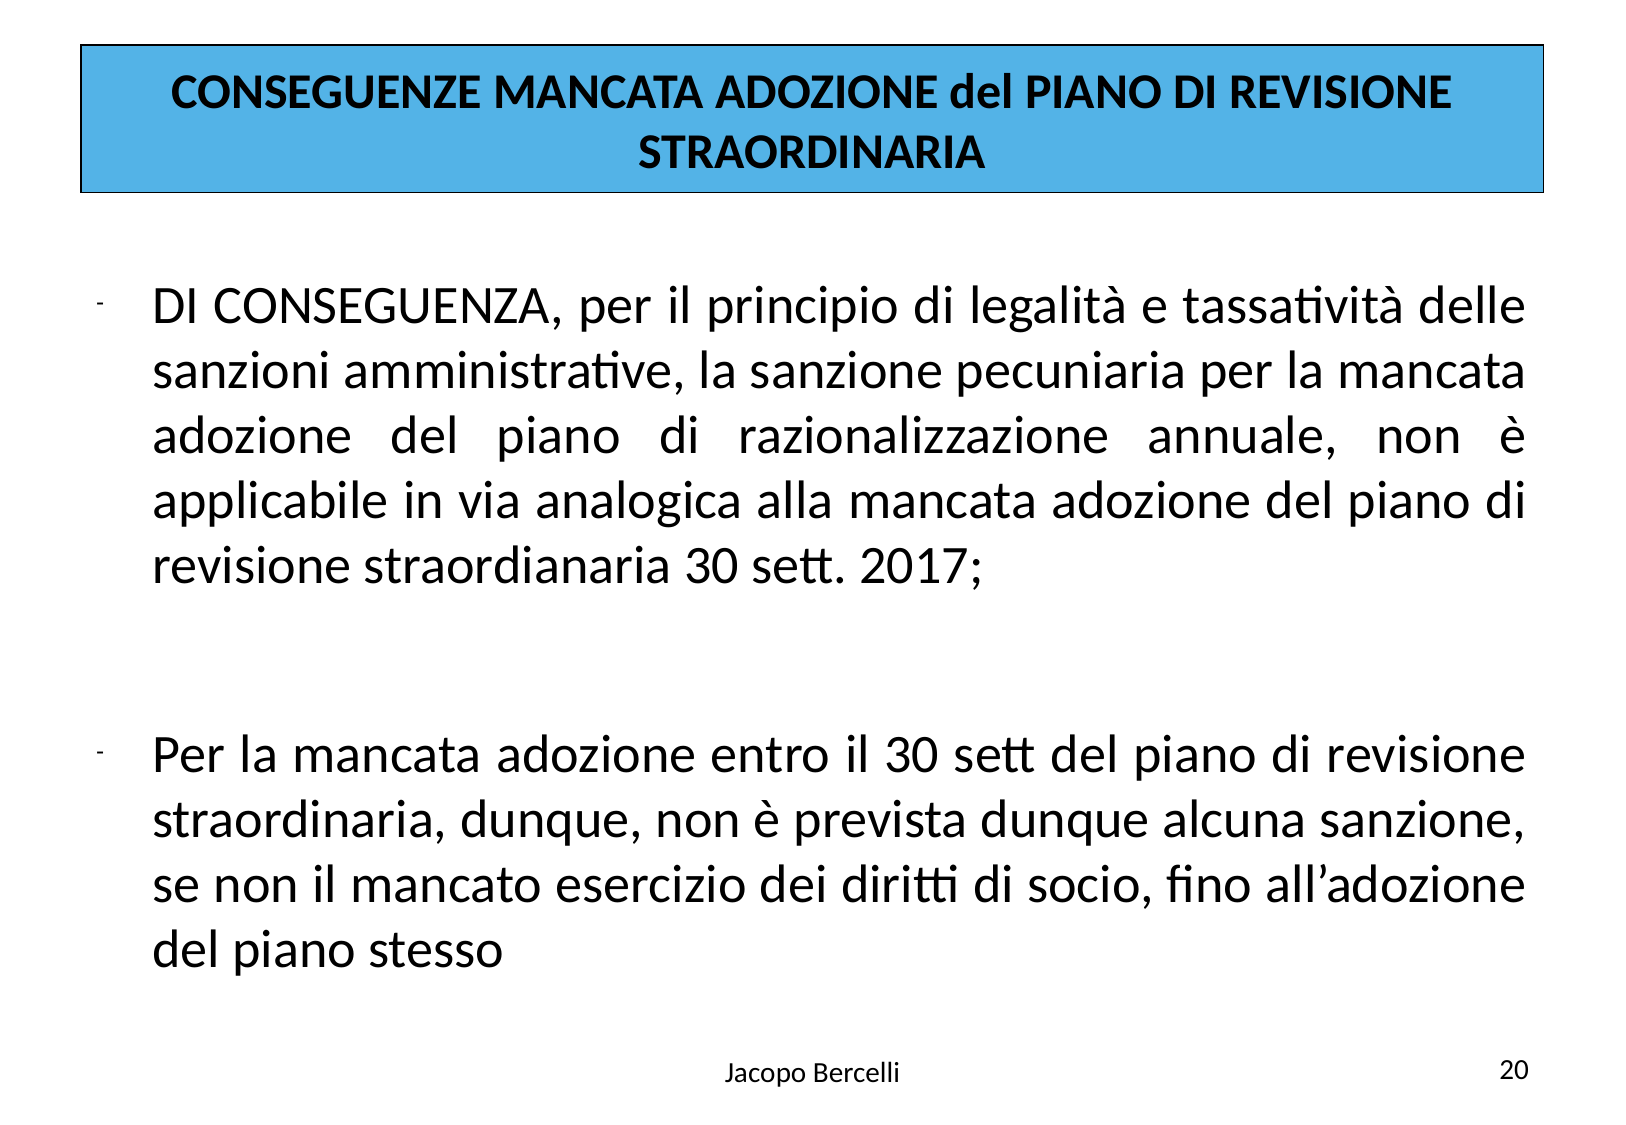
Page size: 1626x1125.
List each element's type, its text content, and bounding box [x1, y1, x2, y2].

list DI CONSEGUENZA, per il principio di legalità e tassatività delle sanzioni amministrative, la sanzione pecuniaria per la mancata adozione del piano di razionalizzazione annuale, non è applicabile in via analogica alla mancata adozione del piano di revisione straordianaria 30 sett. 2017; Per la mancata adozione entro il 30 sett del piano di revisione straordinaria, dunque, non è prevista dunque alcuna sanzione, se non il mancato esercizio dei diritti di socio, fino all’adozione del piano stesso [81, 262, 1544, 1005]
text_box Jacopo Bercelli [633, 1046, 992, 1097]
slide_number <numero> [1164, 1042, 1544, 1103]
title CONSEGUENZE MANCATA ADOZIONE del PIANO DI REVISIONE STRAORDINARIA [81, 45, 1544, 193]
